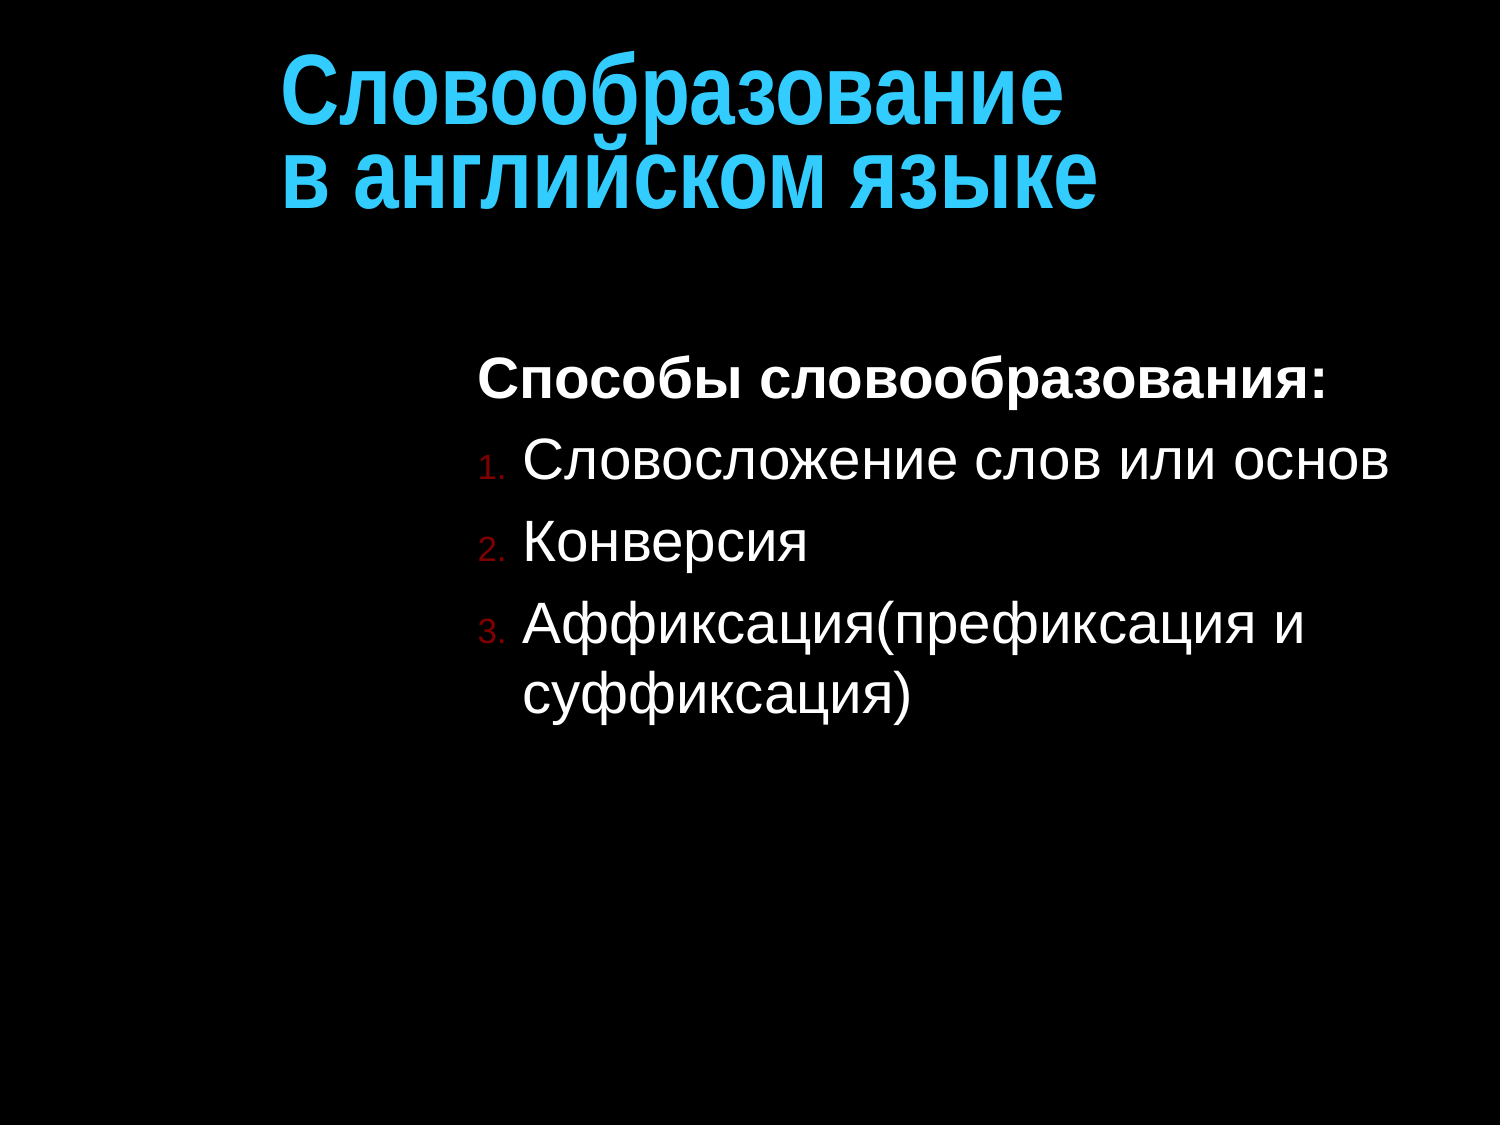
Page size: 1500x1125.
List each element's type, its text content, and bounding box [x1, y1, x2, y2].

title Словообразование в английском языке [265, 42, 1463, 288]
list Способы словообразования: Словосложение слов или основ Конверсия Аффиксация(префиксация и суффиксация) [462, 324, 1471, 1094]
